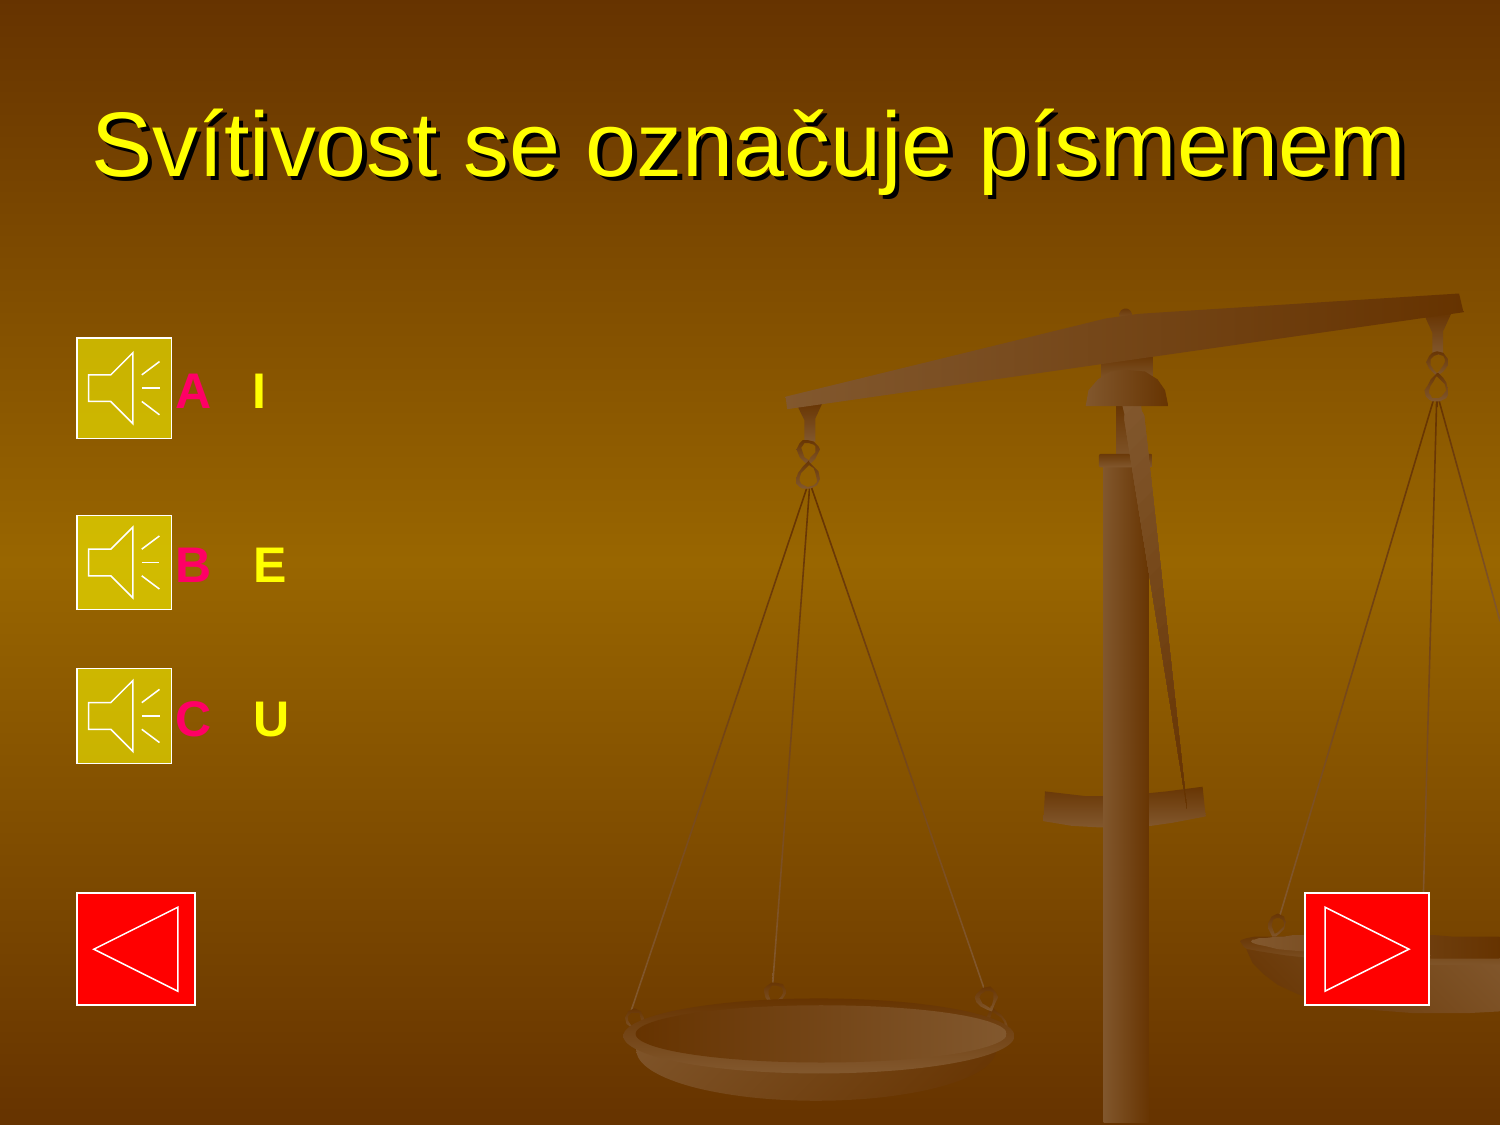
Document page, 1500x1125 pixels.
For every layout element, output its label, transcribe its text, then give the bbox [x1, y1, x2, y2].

text_box [1305, 893, 1429, 1006]
text_box B E [76, 515, 172, 610]
text_box [76, 893, 195, 1006]
text_box A I [76, 338, 172, 439]
title Svítivost se označuje písmenem [75, 45, 1426, 234]
text_box C U [76, 668, 172, 764]
